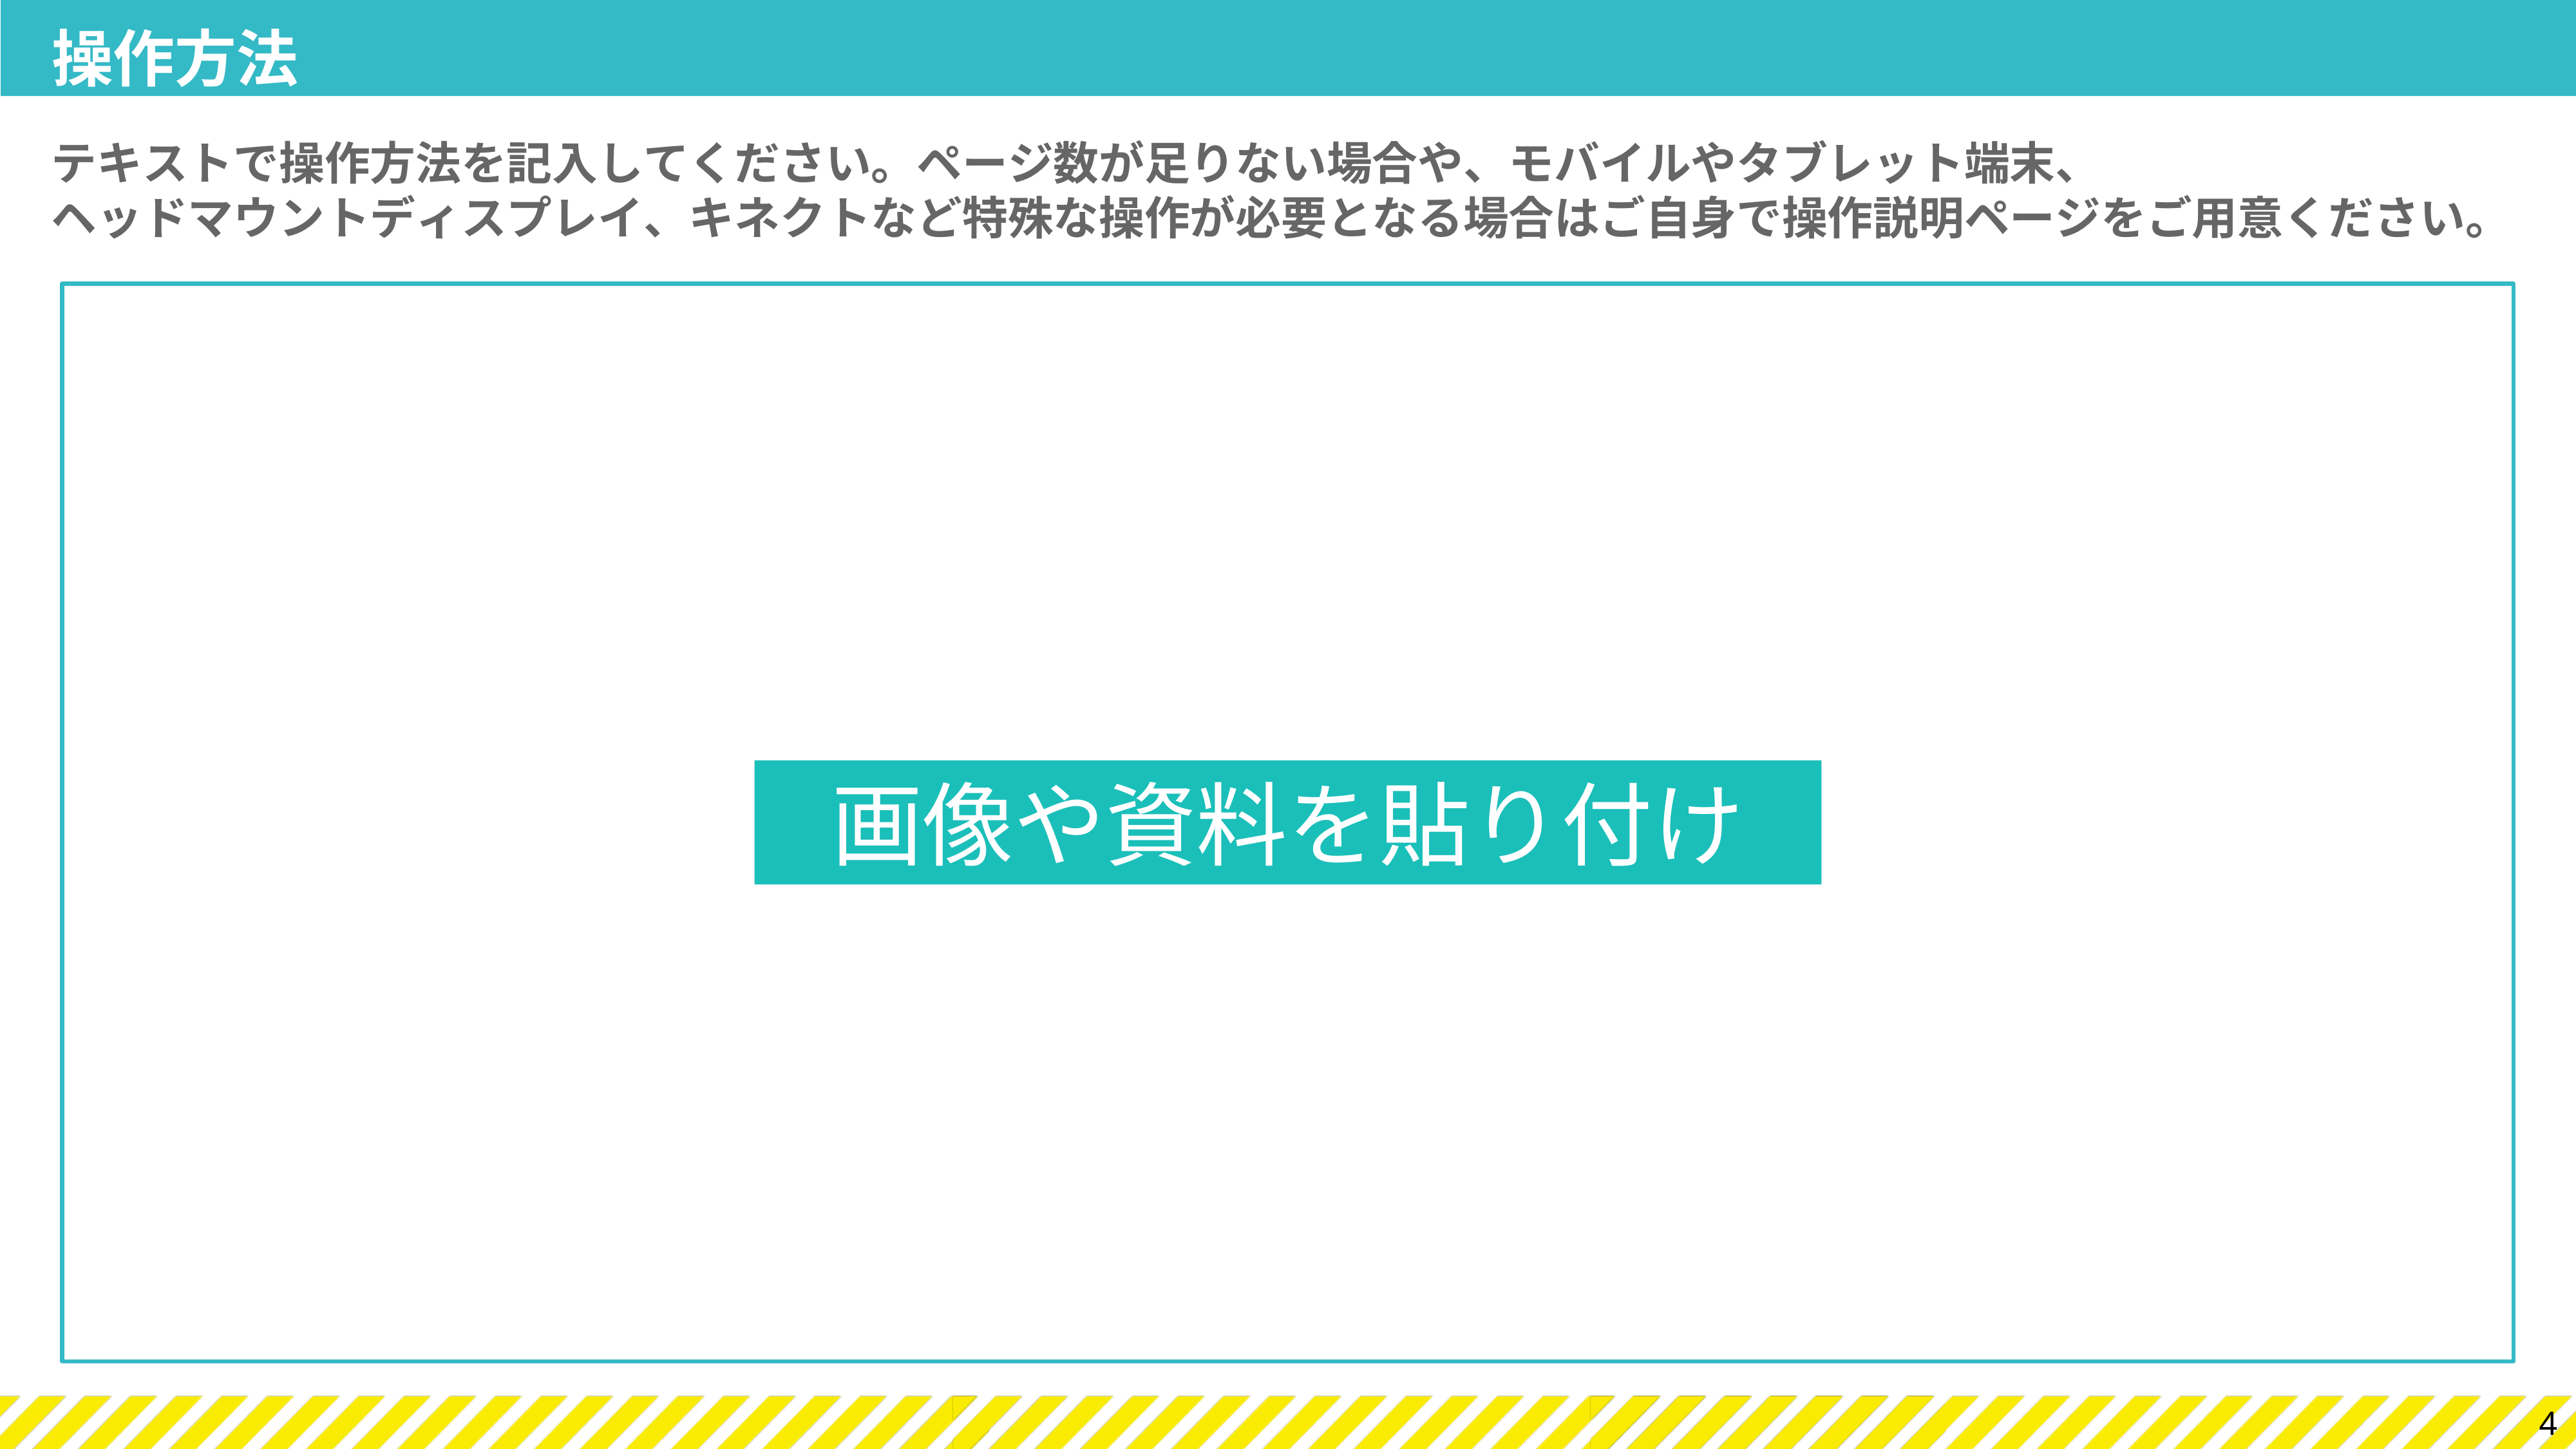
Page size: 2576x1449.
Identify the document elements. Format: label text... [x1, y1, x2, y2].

text_box 画像や資料を貼り付け [754, 760, 1822, 885]
text_box 操作方法 [44, 13, 350, 101]
text_box テキストで操作方法を記入してください。ページ数が足りない場合や、モバイルやタブレット端末、 ヘッドマウントディスプレイ、キネクトなど特殊な操作が必要となる場合はご自身で操作説明ページをご用意ください。 [44, 126, 2576, 251]
slide_number <番号> [2529, 1398, 2561, 1448]
text_box [62, 283, 2514, 1361]
picture [0, 1354, 2576, 1449]
